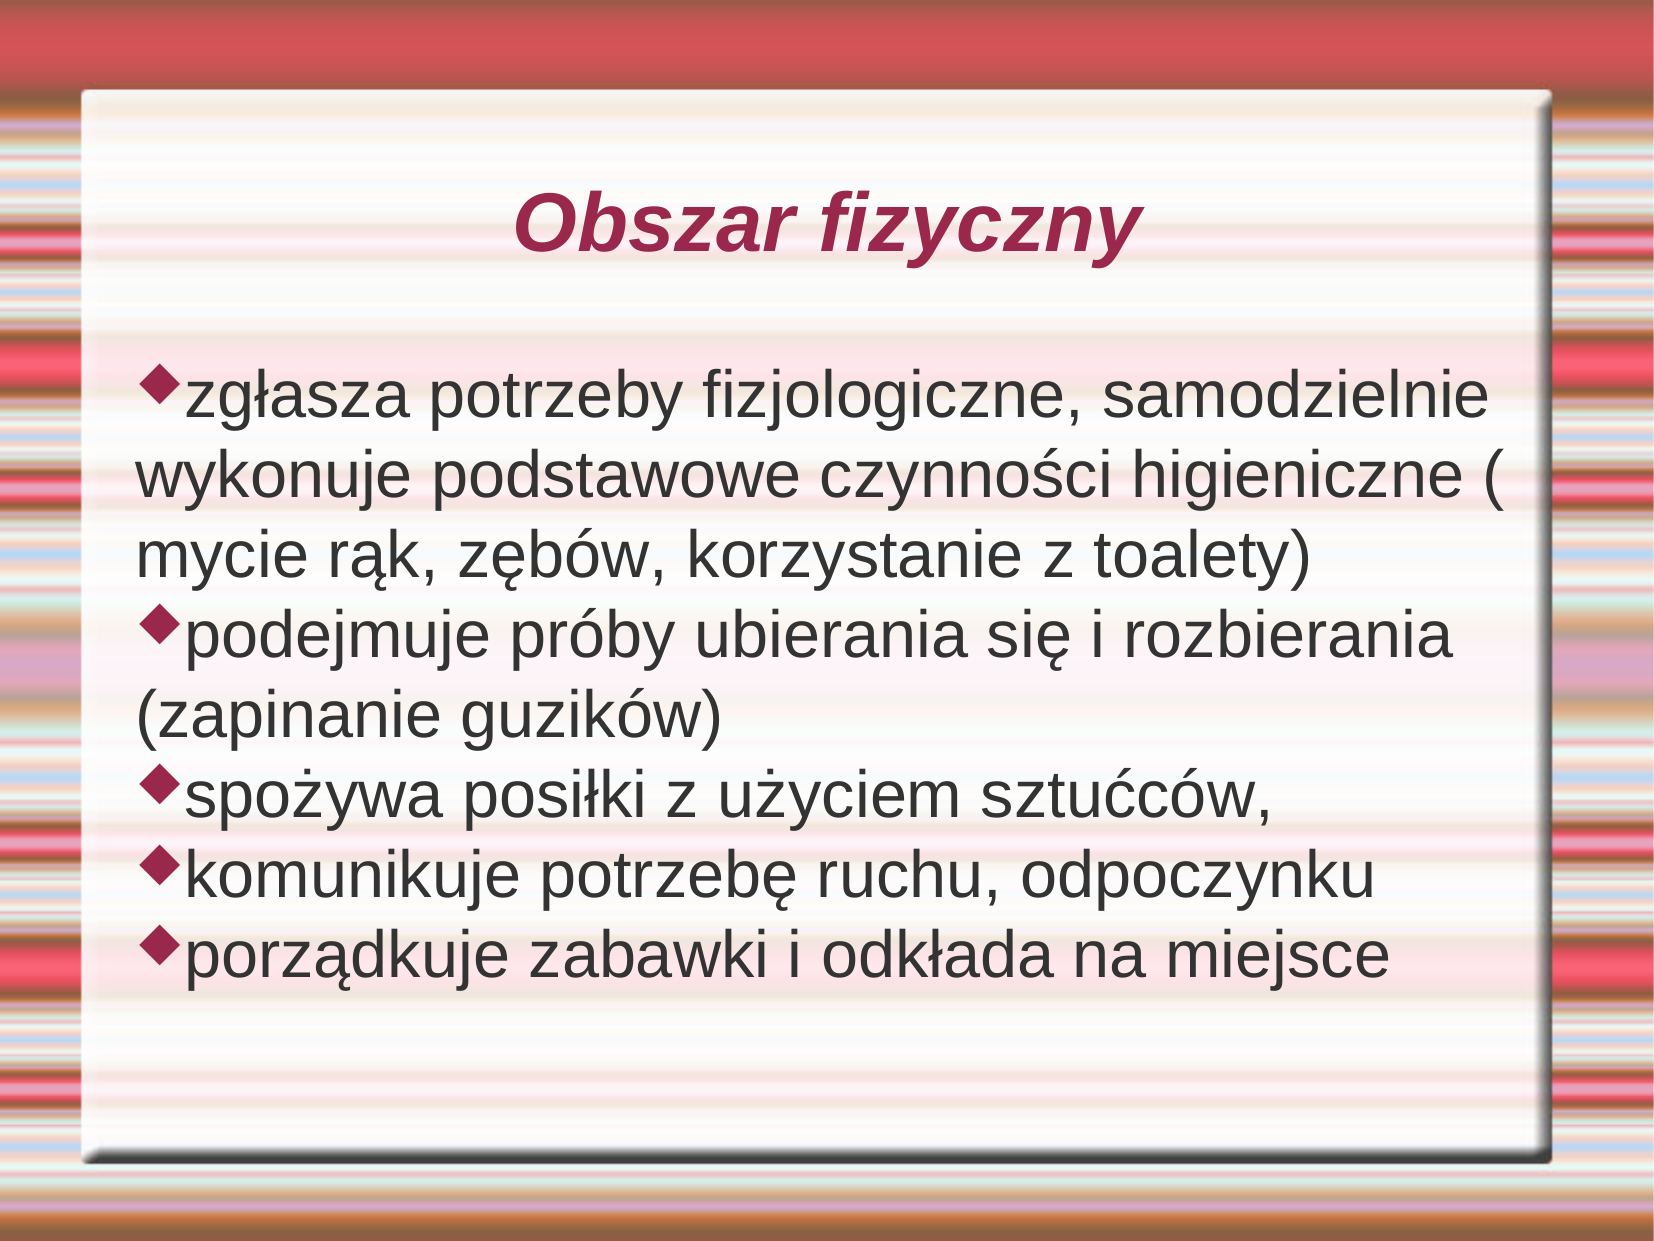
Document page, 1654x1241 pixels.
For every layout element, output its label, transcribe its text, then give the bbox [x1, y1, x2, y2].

list zgłasza potrzeby fizjologiczne, samodzielnie wykonuje podstawowe czynności higieniczne ( mycie rąk, zębów, korzystanie z toalety) podejmuje próby ubierania się i rozbierania (zapinanie guzików) spożywa posiłki z użyciem sztućców, komunikuje potrzebę ruchu, odpoczynku porządkuje zabawki i odkłada na miejsce [134, 350, 1516, 1133]
title Obszar fizyczny [121, 114, 1534, 322]
